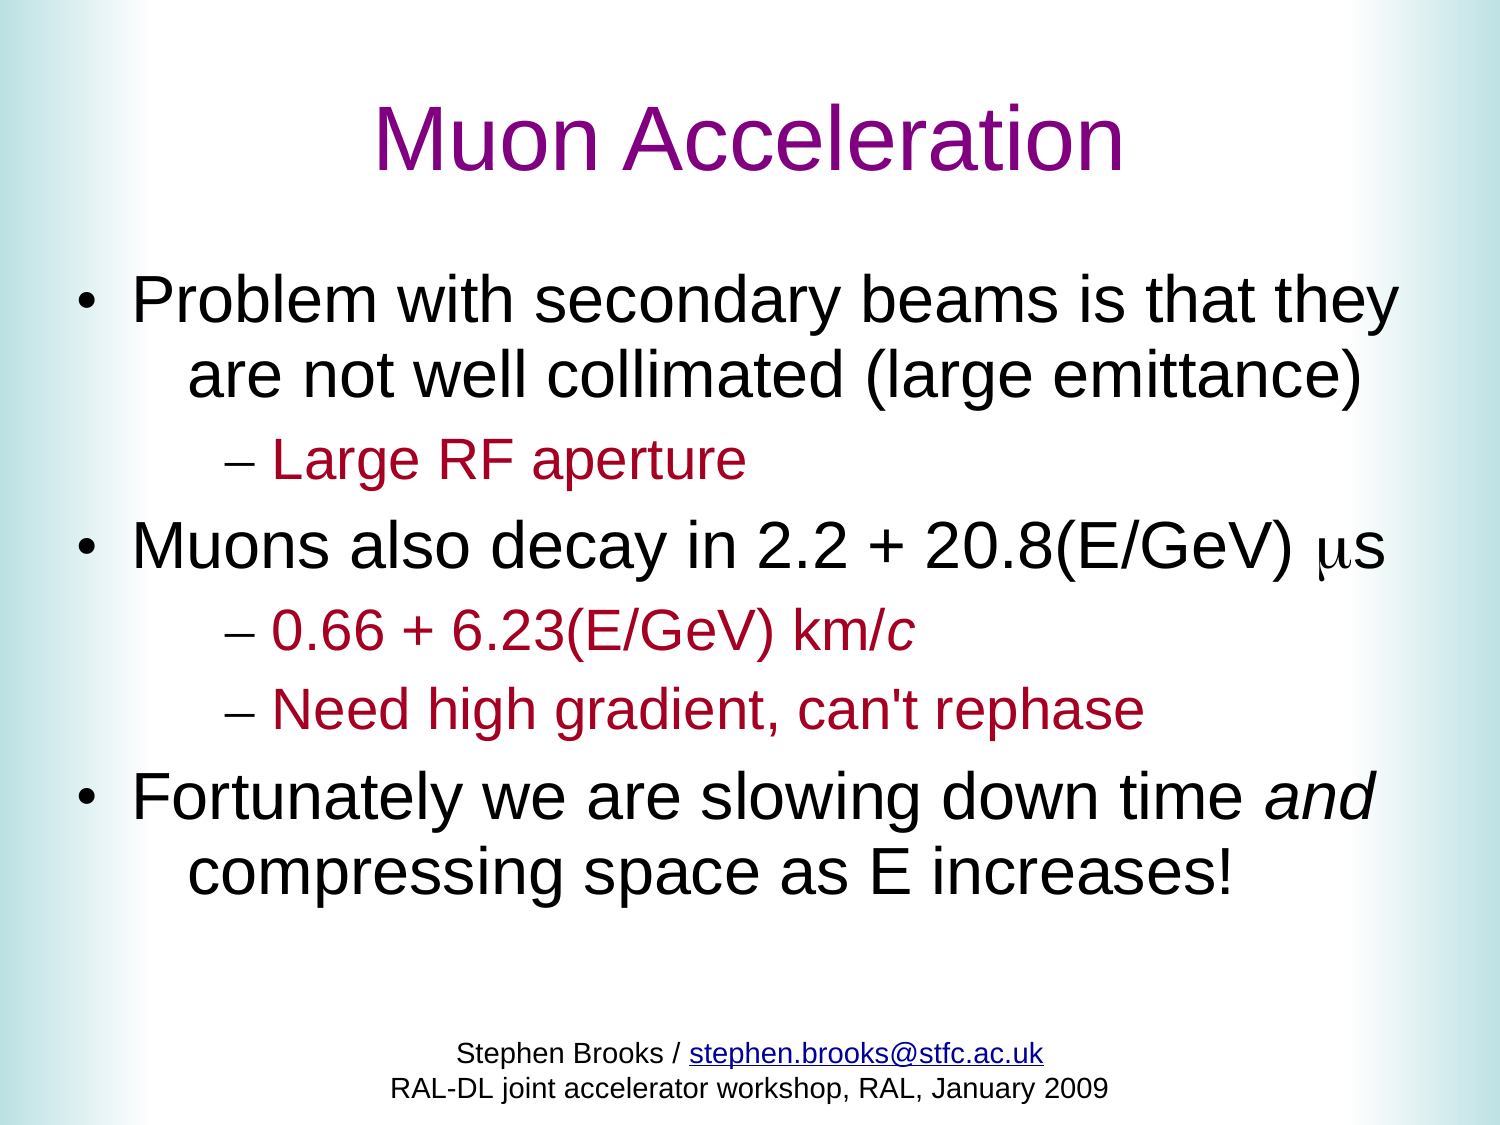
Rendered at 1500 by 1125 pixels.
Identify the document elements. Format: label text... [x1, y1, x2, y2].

title Muon Acceleration [75, 52, 1425, 225]
list Problem with secondary beams is that they are not well collimated (large emittance) Large RF aperture Muons also decay in 2.2 + 20.8(E/GeV) ms 0.66 + 6.23(E/GeV) km/c Need high gradient, can't rephase Fortunately we are slowing down time and compressing space as E increases! [75, 262, 1425, 991]
